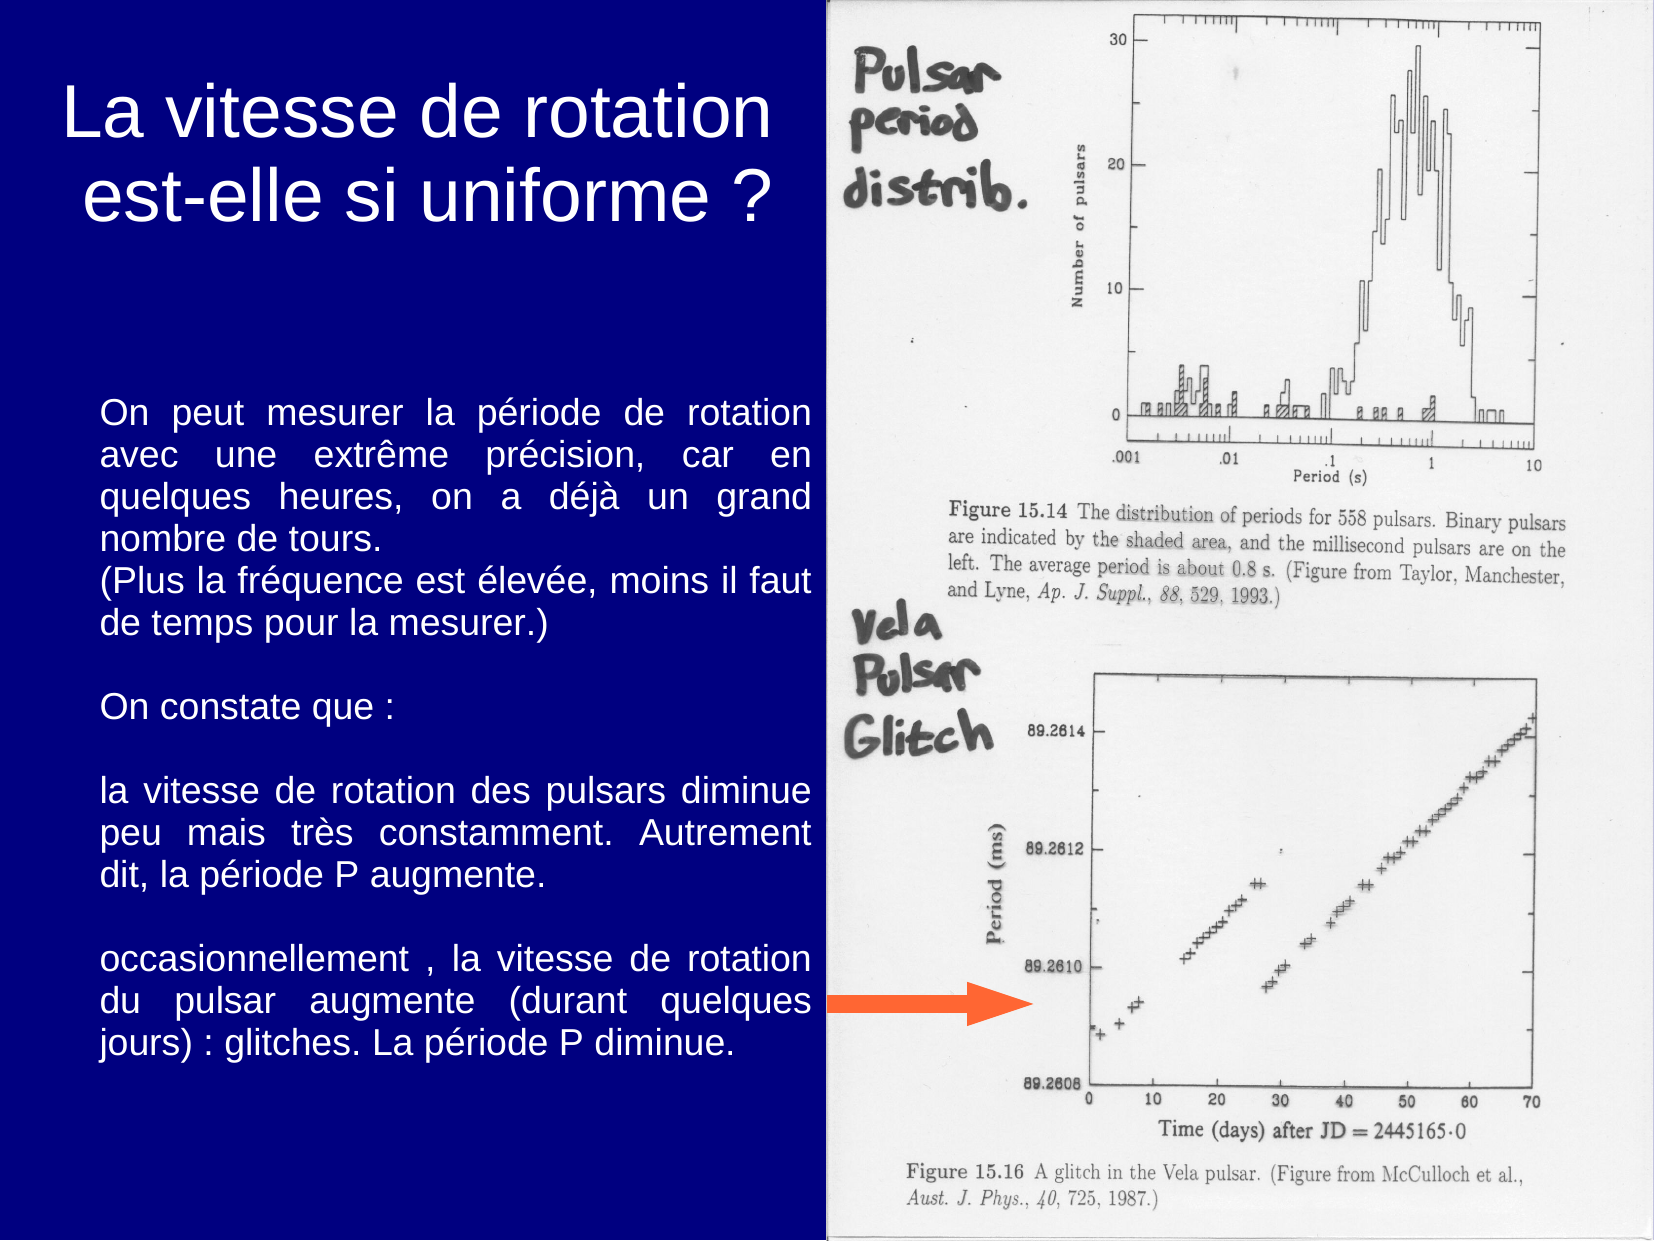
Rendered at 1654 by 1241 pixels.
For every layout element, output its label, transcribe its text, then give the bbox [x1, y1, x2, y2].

text_box On peut mesurer la période de rotation avec une extrême précision, car en quelques heures, on a déjà un grand nombre de tours. (Plus la fréquence est élevée, moins il faut de temps pour la mesurer.) On constate que : la vitesse de rotation des pulsars diminue peu mais très constamment. Autrement dit, la période P augmente. occasionnellement , la vitesse de rotation du pulsar augmente (durant quelques jours) : glitches. La période P diminue. [84, 383, 826, 1072]
picture [826, 0, 1654, 1241]
title La vitesse de rotation est-elle si uniforme ? [29, 49, 826, 257]
